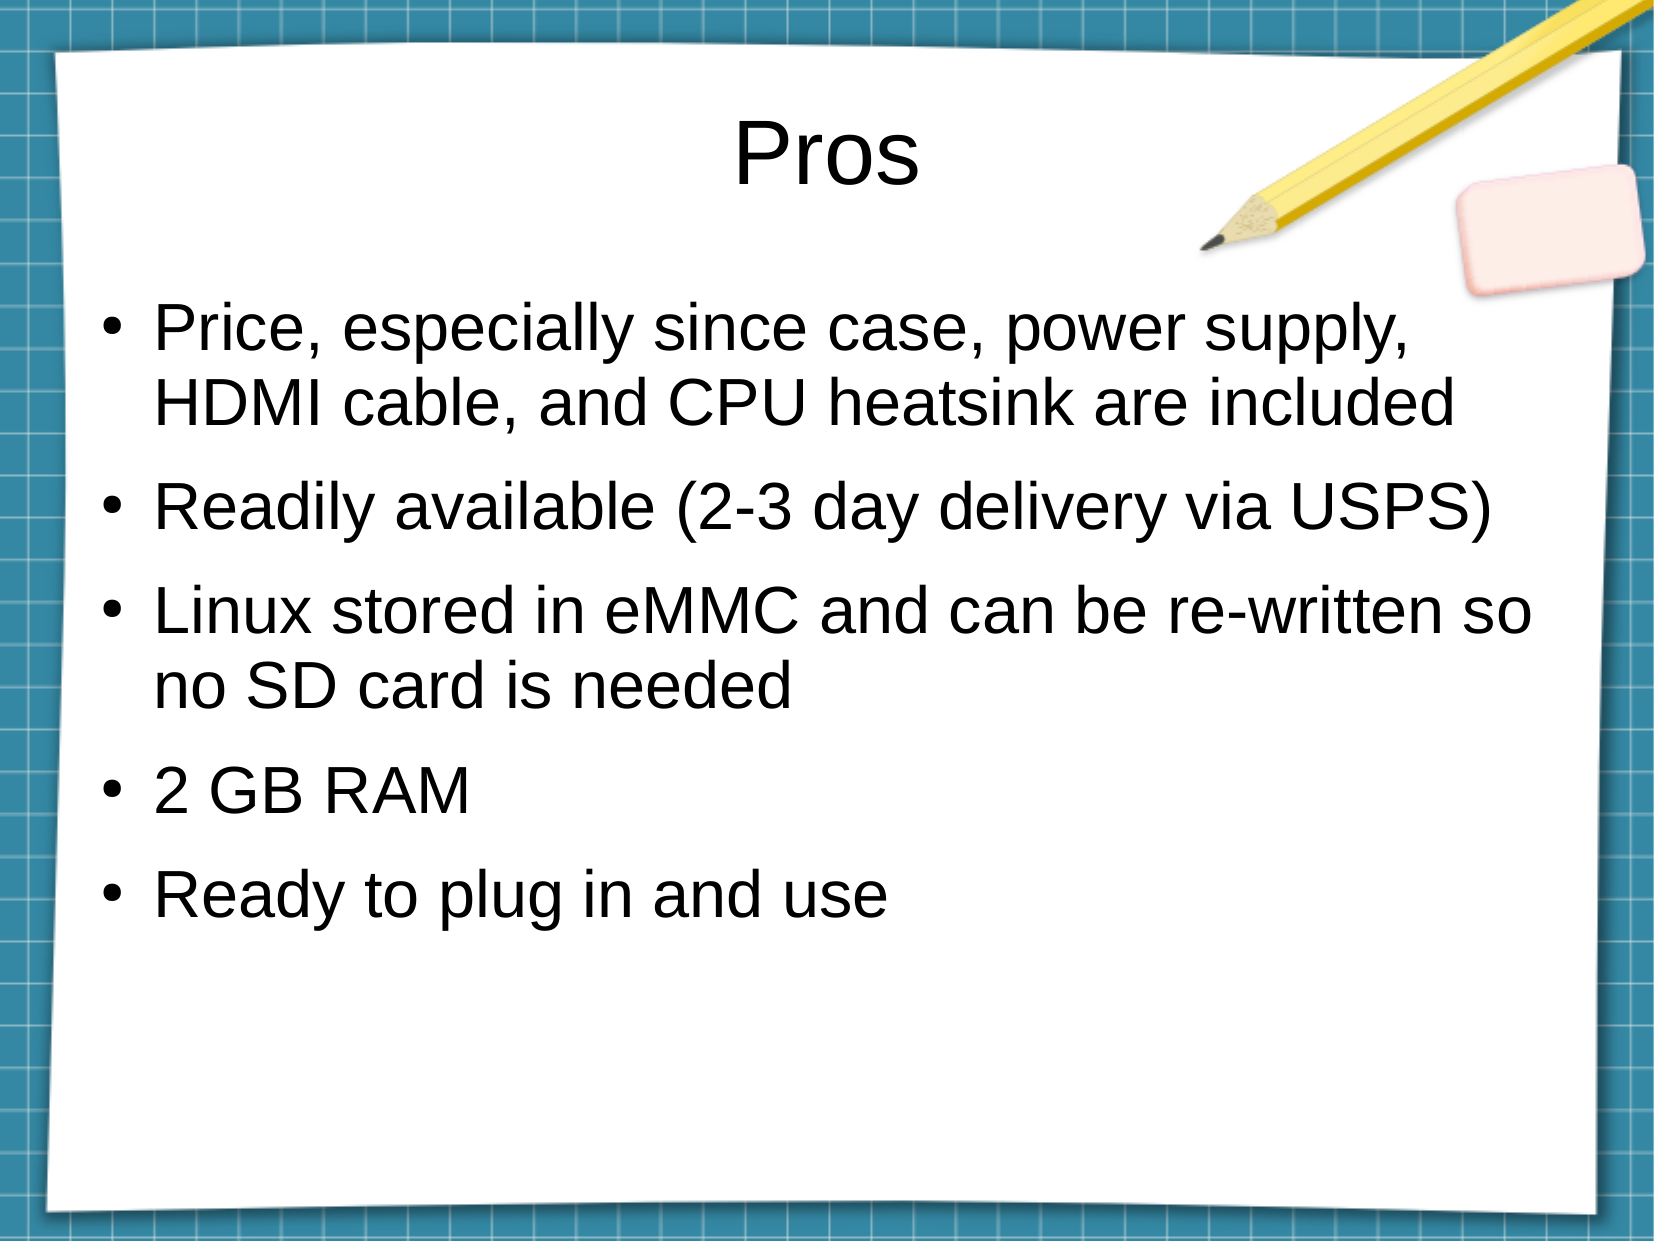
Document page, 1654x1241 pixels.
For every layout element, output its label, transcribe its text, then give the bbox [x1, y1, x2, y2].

list Price, especially since case, power supply, HDMI cable, and CPU heatsink are included Readily available (2-3 day delivery via USPS) Linux stored in eMMC and can be re-written so no SD card is needed 2 GB RAM Ready to plug in and use [82, 290, 1571, 1010]
title Pros [82, 49, 1571, 257]
picture [0, 0, 1654, 1241]
